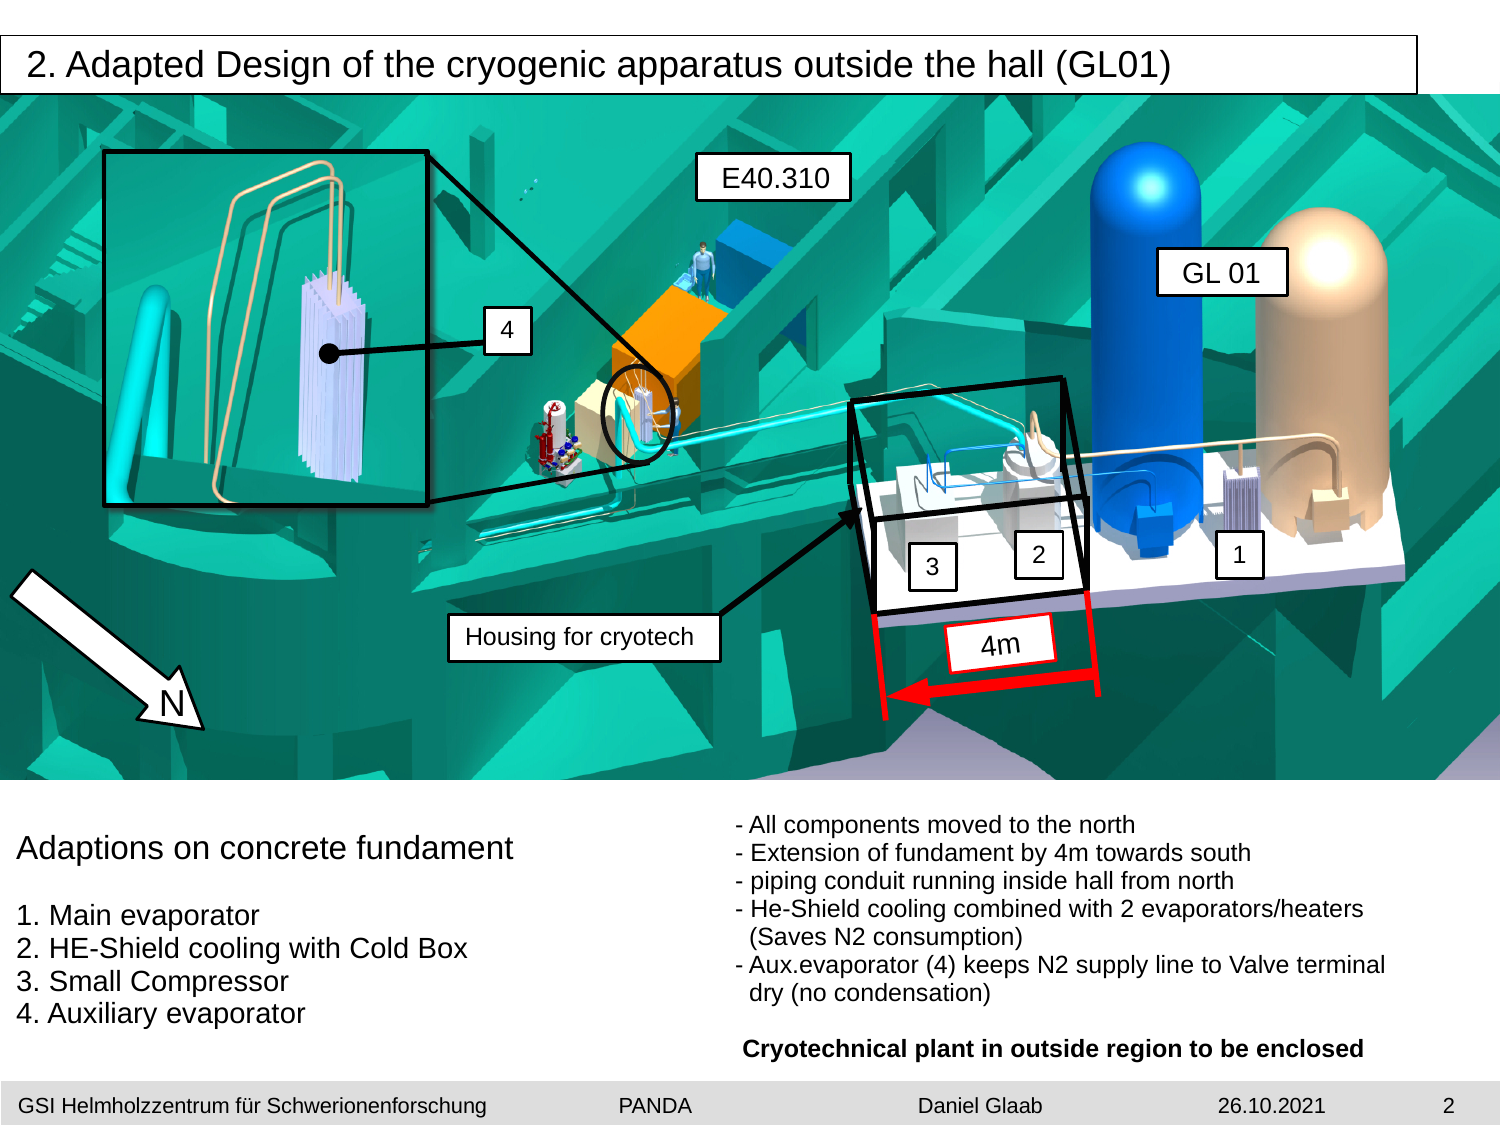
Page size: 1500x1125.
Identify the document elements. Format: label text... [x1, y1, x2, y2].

text_box GSI Helmholzzentrum für Schwerionenforschung PANDA Daniel Glaab 26.10.2021 2 [3, 1086, 720, 1125]
text_box - All components moved to the north - Extension of fundament by 4m towards south - piping conduit running inside hall from north - He-Shield cooling combined with 2 evaporators/heaters (Saves N2 consumption) - Aux.evaporator (4) keeps N2 supply line to Valve terminal dry (no condensation) Cryotechnical plant in outside region to be enclosed [720, 803, 1441, 1125]
text_box [173, 666, 183, 675]
text_box 3 [909, 543, 957, 591]
text_box E40.310 [696, 153, 851, 201]
text_box 4 [484, 307, 532, 355]
text_box Housing for cryotech [448, 614, 721, 662]
text_box Adaptions on concrete fundament 1. Main evaporator 2. HE-Shield cooling with Cold Box 3. Small Compressor 4. Auxiliary evaporator [1, 821, 720, 1041]
text_box [0, 1080, 720, 1125]
text_box N [144, 675, 201, 733]
text_box GSI Helmholzzentrum für Schwerionenforschung PANDA Daniel Glaab 26.10.2021 2 [1441, 1086, 1489, 1125]
text_box 1 [1216, 531, 1264, 579]
text_box [137, 711, 144, 721]
text_box 4m [944, 613, 1057, 674]
text_box 2. Adapted Design of the cryogenic apparatus outside the hall (GL01) [0, 35, 1418, 95]
picture [0, 82, 1500, 780]
text_box [1441, 1080, 1500, 1125]
text_box GL 01 [1157, 248, 1288, 296]
text_box [11, 570, 163, 703]
text_box 2 [1015, 531, 1063, 579]
